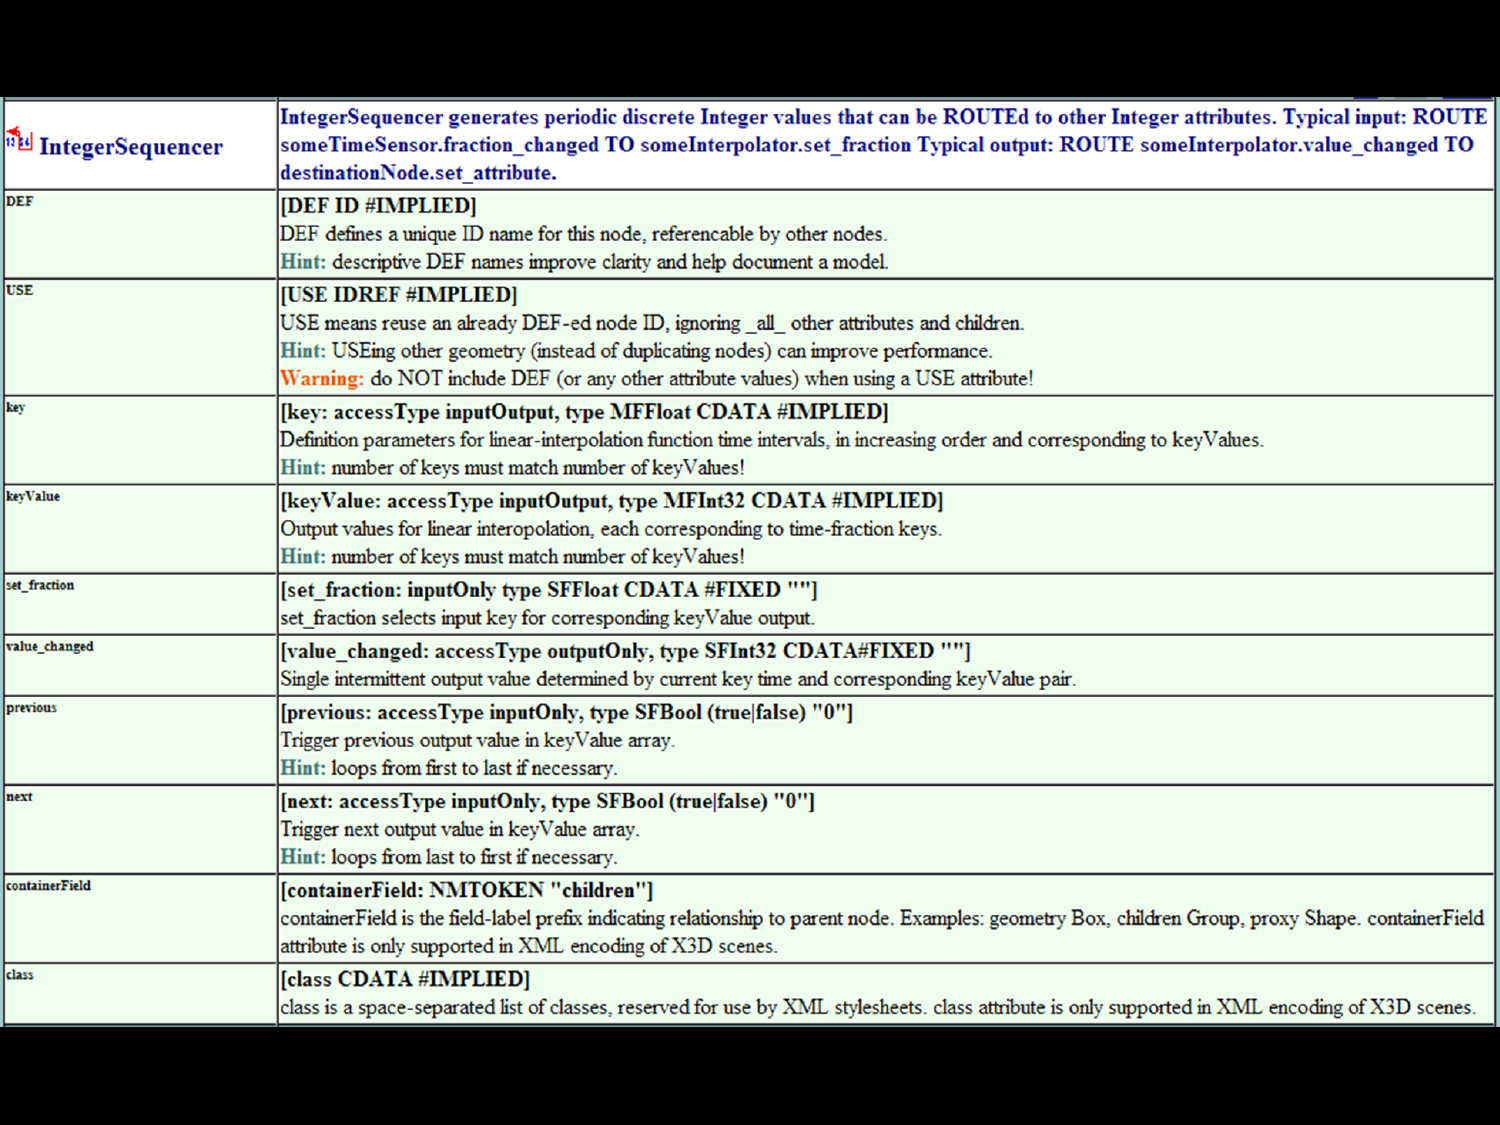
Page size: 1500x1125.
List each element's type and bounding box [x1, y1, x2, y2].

picture [0, 97, 1500, 1027]
text_box [0, 0, 1500, 97]
text_box [0, 1027, 1500, 1125]
